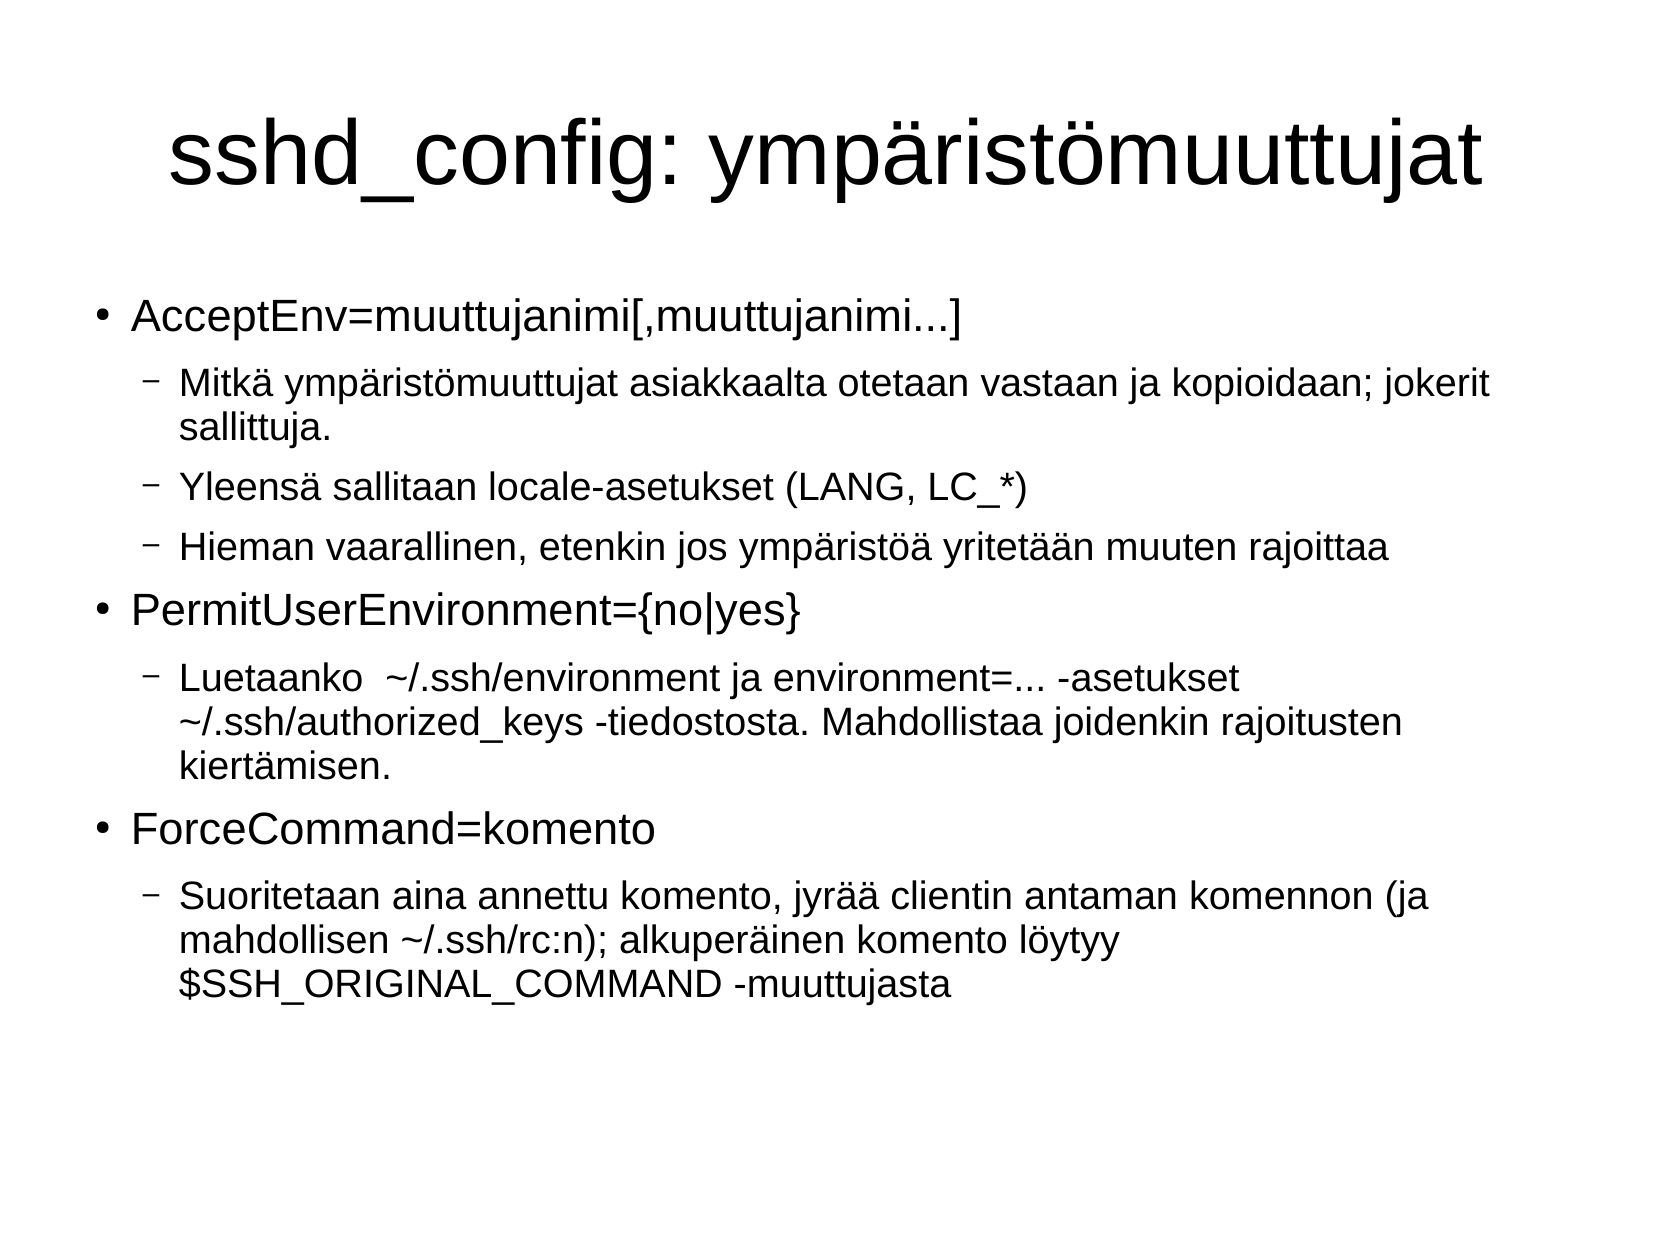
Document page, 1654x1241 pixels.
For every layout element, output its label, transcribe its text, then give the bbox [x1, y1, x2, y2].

list AcceptEnv=muuttujanimi[,muuttujanimi...] Mitkä ympäristömuuttujat asiakkaalta otetaan vastaan ja kopioidaan; jokerit sallittuja. Yleensä sallitaan locale-asetukset (LANG, LC_*) Hieman vaarallinen, etenkin jos ympäristöä yritetään muuten rajoittaa PermitUserEnvironment={no|yes} Luetaanko ~/.ssh/environment ja environment=... -asetukset ~/.ssh/authorized_keys -tiedostosta. Mahdollistaa joidenkin rajoitusten kiertämisen. ForceCommand=komento Suoritetaan aina annettu komento, jyrää clientin antaman komennon (ja mahdollisen ~/.ssh/rc:n); alkuperäinen komento löytyy $SSH_ORIGINAL_COMMAND -muuttujasta [82, 290, 1571, 1010]
title sshd_config: ympäristömuuttujat [82, 49, 1571, 257]
